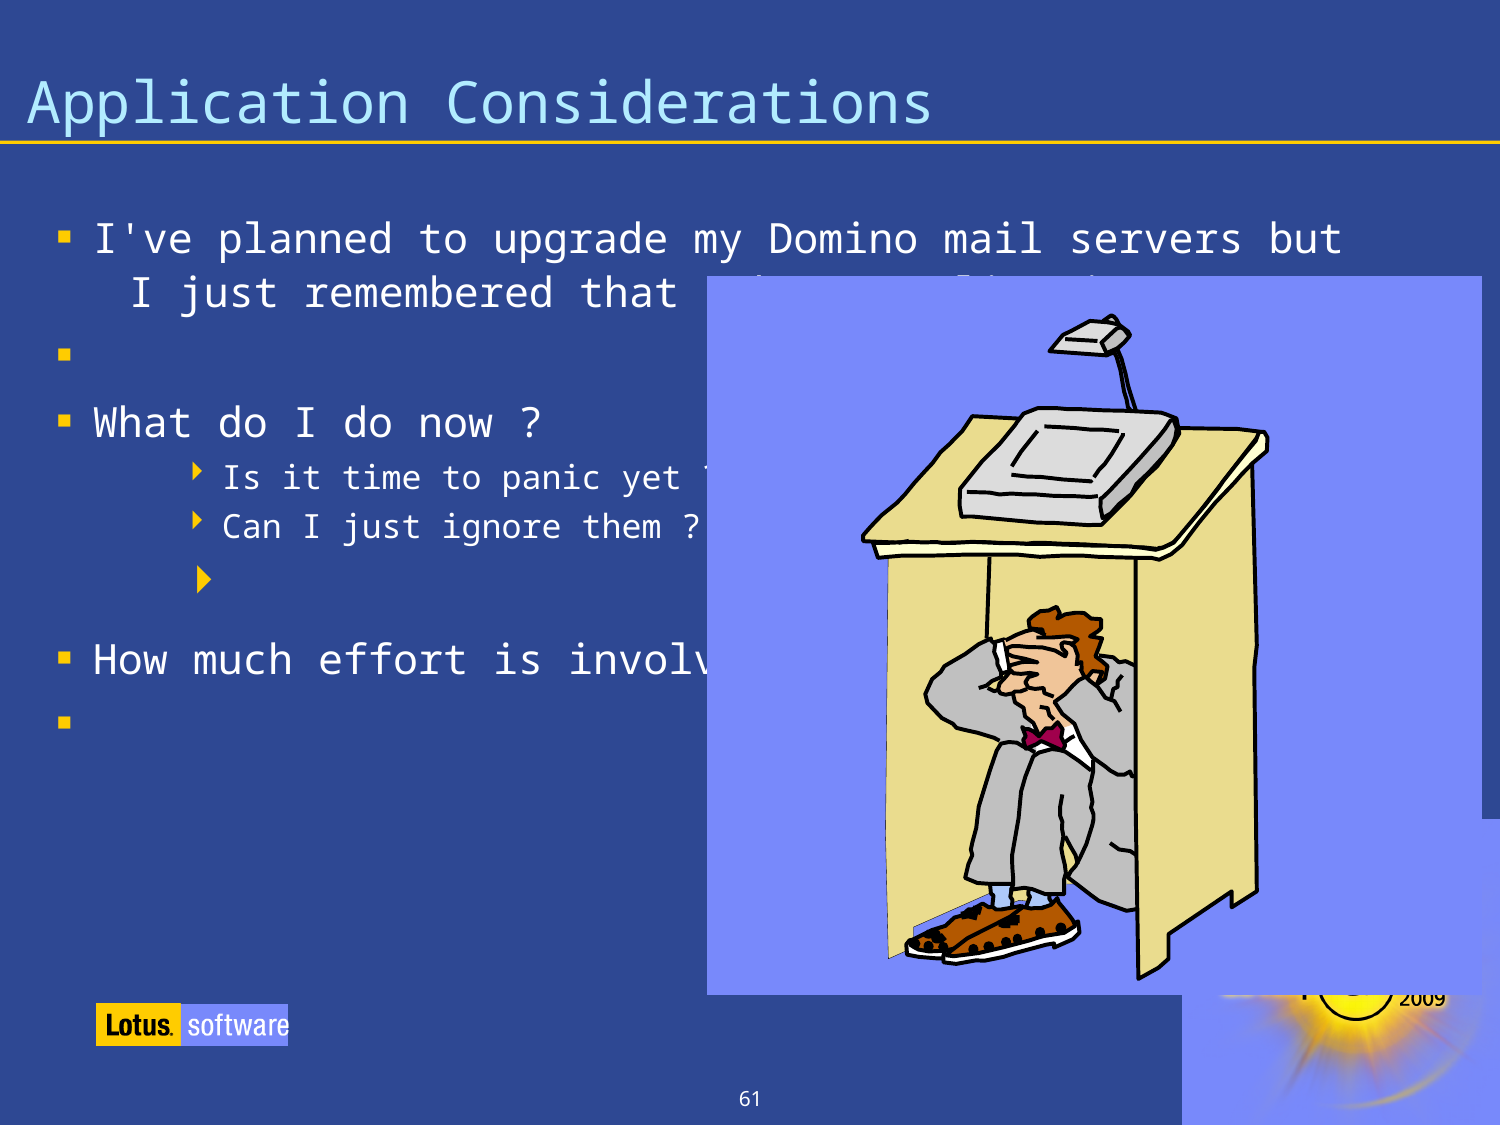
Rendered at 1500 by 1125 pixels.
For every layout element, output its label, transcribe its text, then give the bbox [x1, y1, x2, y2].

picture [96, 1015, 289, 1046]
picture [707, 276, 1500, 1125]
list I've planned to upgrade my Domino mail servers but I just remembered that I have applications What do I do now ? Is it time to panic yet ? Can I just ignore them ? How much effort is involved ? [53, 203, 1388, 1015]
title Application Considerations [26, 61, 1379, 144]
